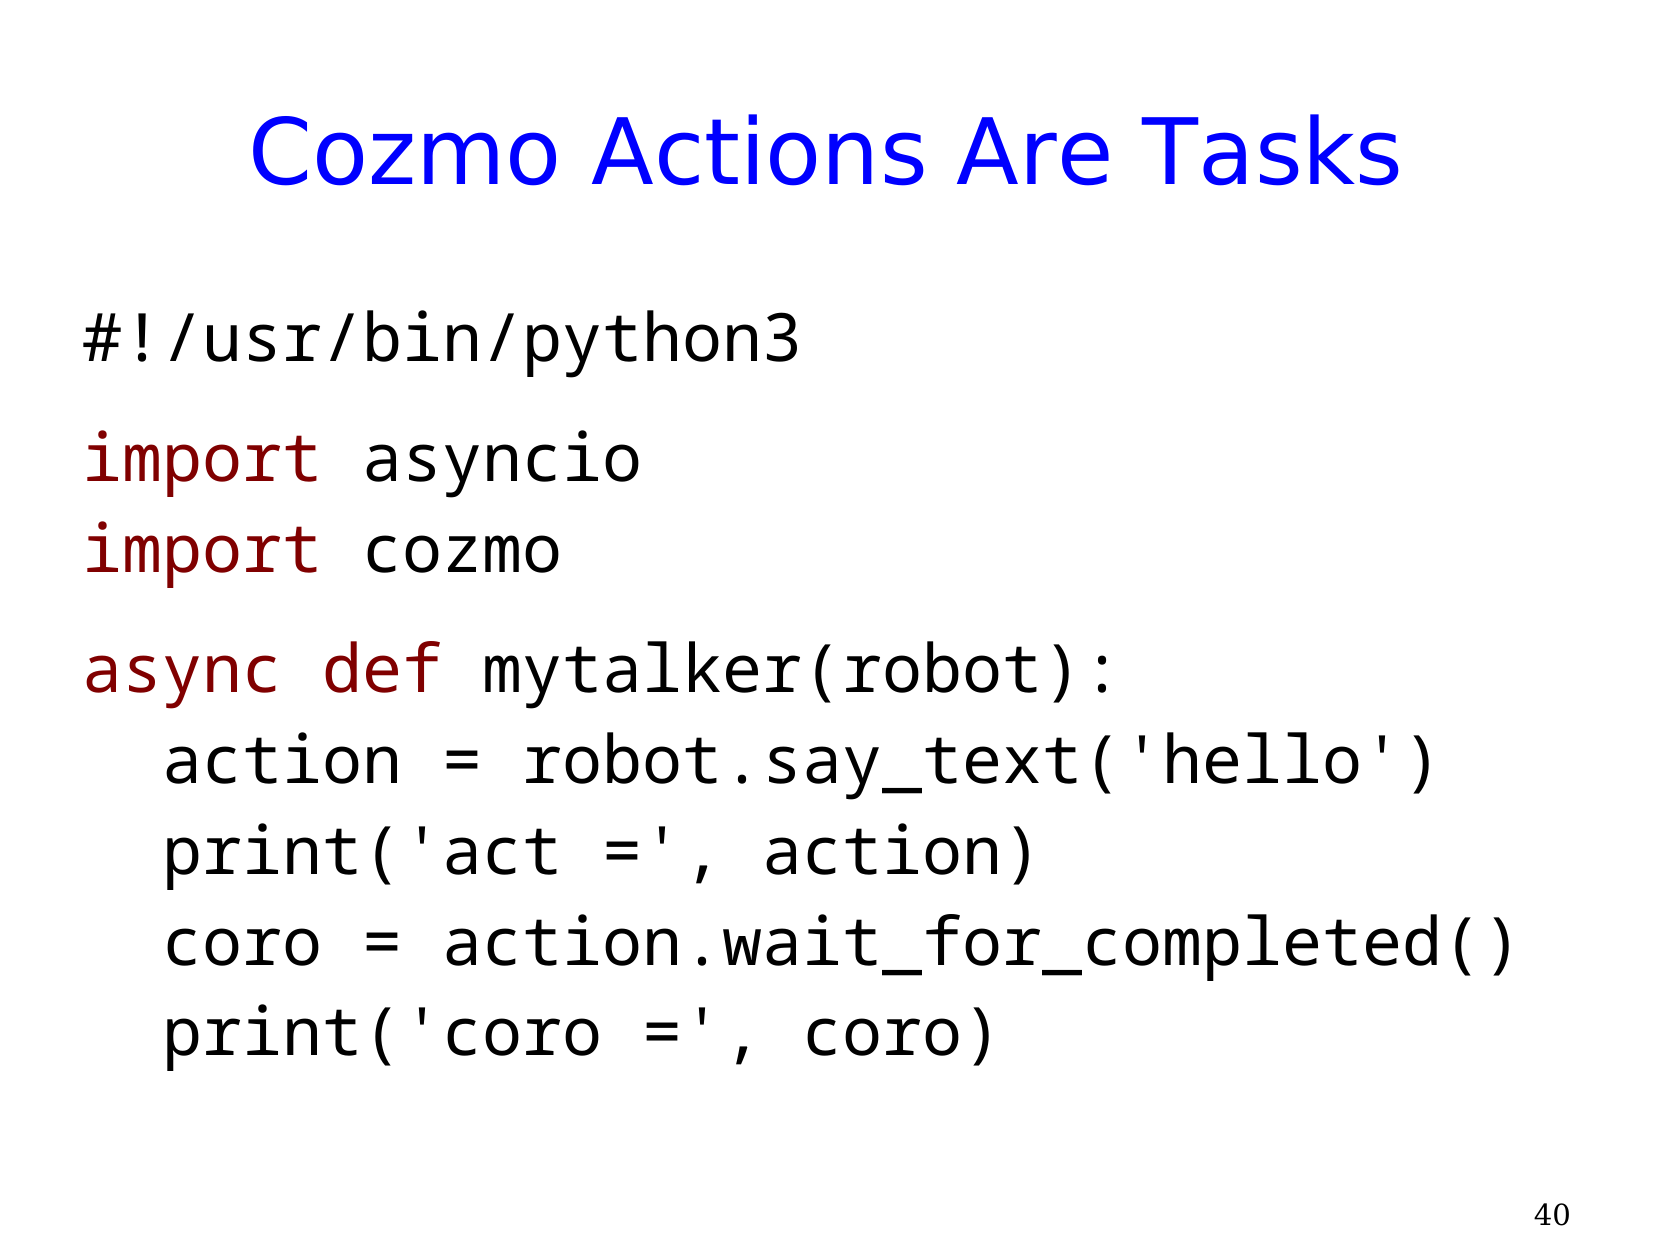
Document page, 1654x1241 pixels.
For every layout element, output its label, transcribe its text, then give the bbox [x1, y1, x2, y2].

list #!/usr/bin/python3 import asyncio import cozmo async def mytalker(robot): action = robot.say_text('hello') print('act =', action) coro = action.wait_for_completed() print('coro =', coro) cozmo.run_program(mytalker) [82, 290, 1571, 1187]
title Cozmo Actions Are Tasks [82, 49, 1571, 257]
